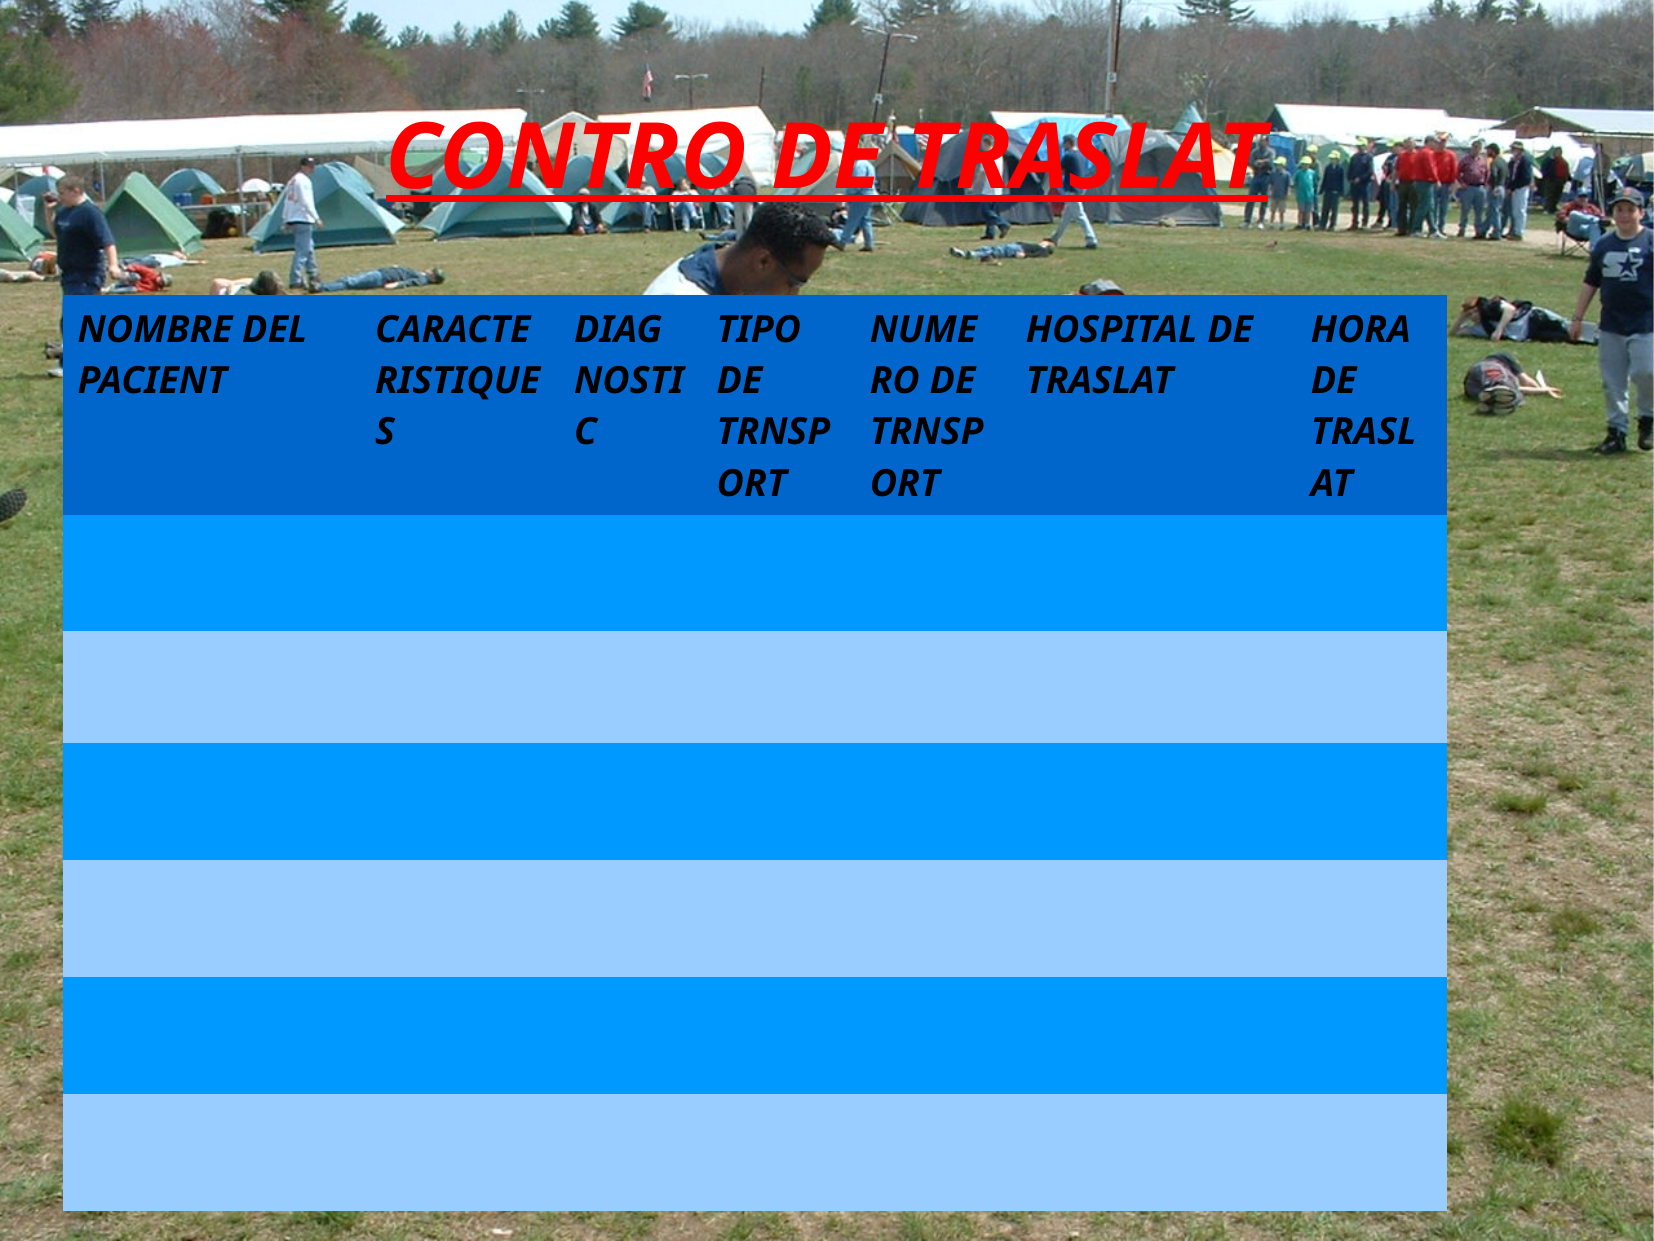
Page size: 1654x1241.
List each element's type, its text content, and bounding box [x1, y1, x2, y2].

table_cell [63, 743, 360, 860]
picture [0, 0, 1654, 1241]
table_cell [1296, 515, 1447, 631]
table_cell [1296, 977, 1447, 1094]
table_cell [855, 977, 1011, 1094]
table_cell [559, 977, 702, 1094]
table_cell [855, 860, 1011, 977]
table_cell [1011, 515, 1296, 631]
table_cell [855, 515, 1011, 631]
table_cell [1296, 631, 1447, 743]
table_cell [855, 743, 1011, 860]
table_header TIPO DE TRNSPORT [702, 295, 855, 515]
table_cell [559, 631, 702, 743]
table_cell [559, 860, 702, 977]
table_header NOMBRE DEL PACIENT [63, 295, 360, 515]
table_cell [702, 631, 855, 743]
table_cell [1011, 977, 1296, 1094]
table_cell [360, 631, 559, 743]
table_cell [702, 977, 855, 1094]
table_cell [559, 515, 702, 631]
table_cell [1296, 1094, 1447, 1211]
table_cell [63, 631, 360, 743]
table_cell [855, 631, 1011, 743]
table_header HOSPITAL DE TRASLAT [1011, 295, 1296, 515]
table_cell [1011, 860, 1296, 977]
table_header HORA DE TRASLAT [1296, 295, 1447, 515]
table_cell [1011, 743, 1296, 860]
table_cell [360, 860, 559, 977]
table_cell [360, 743, 559, 860]
table_cell [1011, 1094, 1296, 1211]
table_cell [1011, 631, 1296, 743]
table_cell [702, 743, 855, 860]
table_cell [855, 1094, 1011, 1211]
table_cell [1296, 743, 1447, 860]
table_header NUMERO DE TRNSPORT [855, 295, 1011, 515]
table_cell [559, 1094, 702, 1211]
table_cell [63, 860, 360, 977]
table_header CARACTERISTIQUES [360, 295, 559, 515]
title CONTRO DE TRASLAT [82, 56, 1571, 250]
table_cell [559, 743, 702, 860]
table_cell [63, 515, 360, 631]
table_cell [702, 860, 855, 977]
table_cell [360, 515, 559, 631]
table_cell [360, 977, 559, 1094]
table_cell [360, 1094, 559, 1211]
table_cell [63, 1094, 360, 1211]
table_cell [702, 1094, 855, 1211]
table_cell [63, 977, 360, 1094]
table_header DIAGNOSTIC [559, 295, 702, 515]
table_cell [1296, 860, 1447, 977]
table_cell [702, 515, 855, 631]
